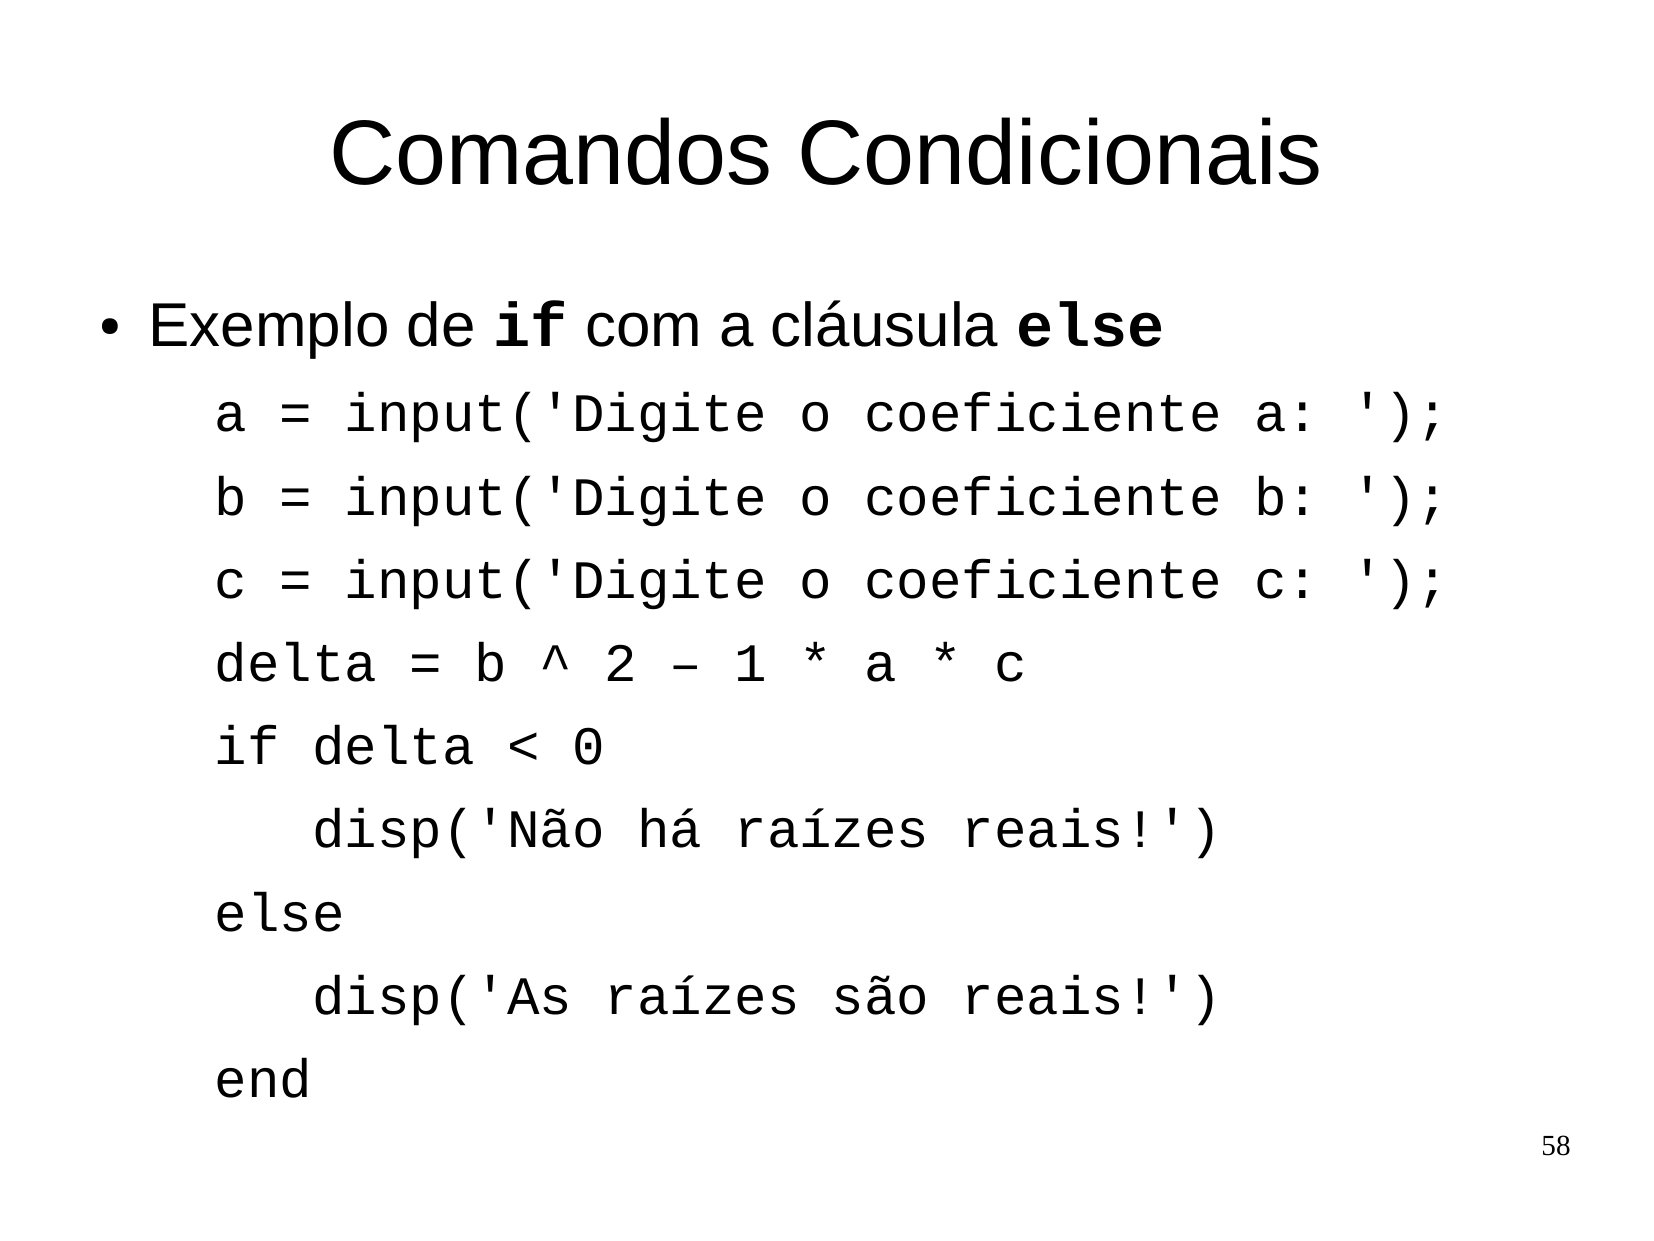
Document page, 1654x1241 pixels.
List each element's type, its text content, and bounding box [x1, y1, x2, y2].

list Exemplo de if com a cláusula else a = input('Digite o coeficiente a: '); b = input('Digite o coeficiente b: '); c = input('Digite o coeficiente c: '); delta = b ^ 2 – 1 * a * c if delta < 0 disp('Não há raízes reais!') else disp('As raízes são reais!') end [82, 290, 1571, 1123]
title Comandos Condicionais [82, 49, 1571, 257]
